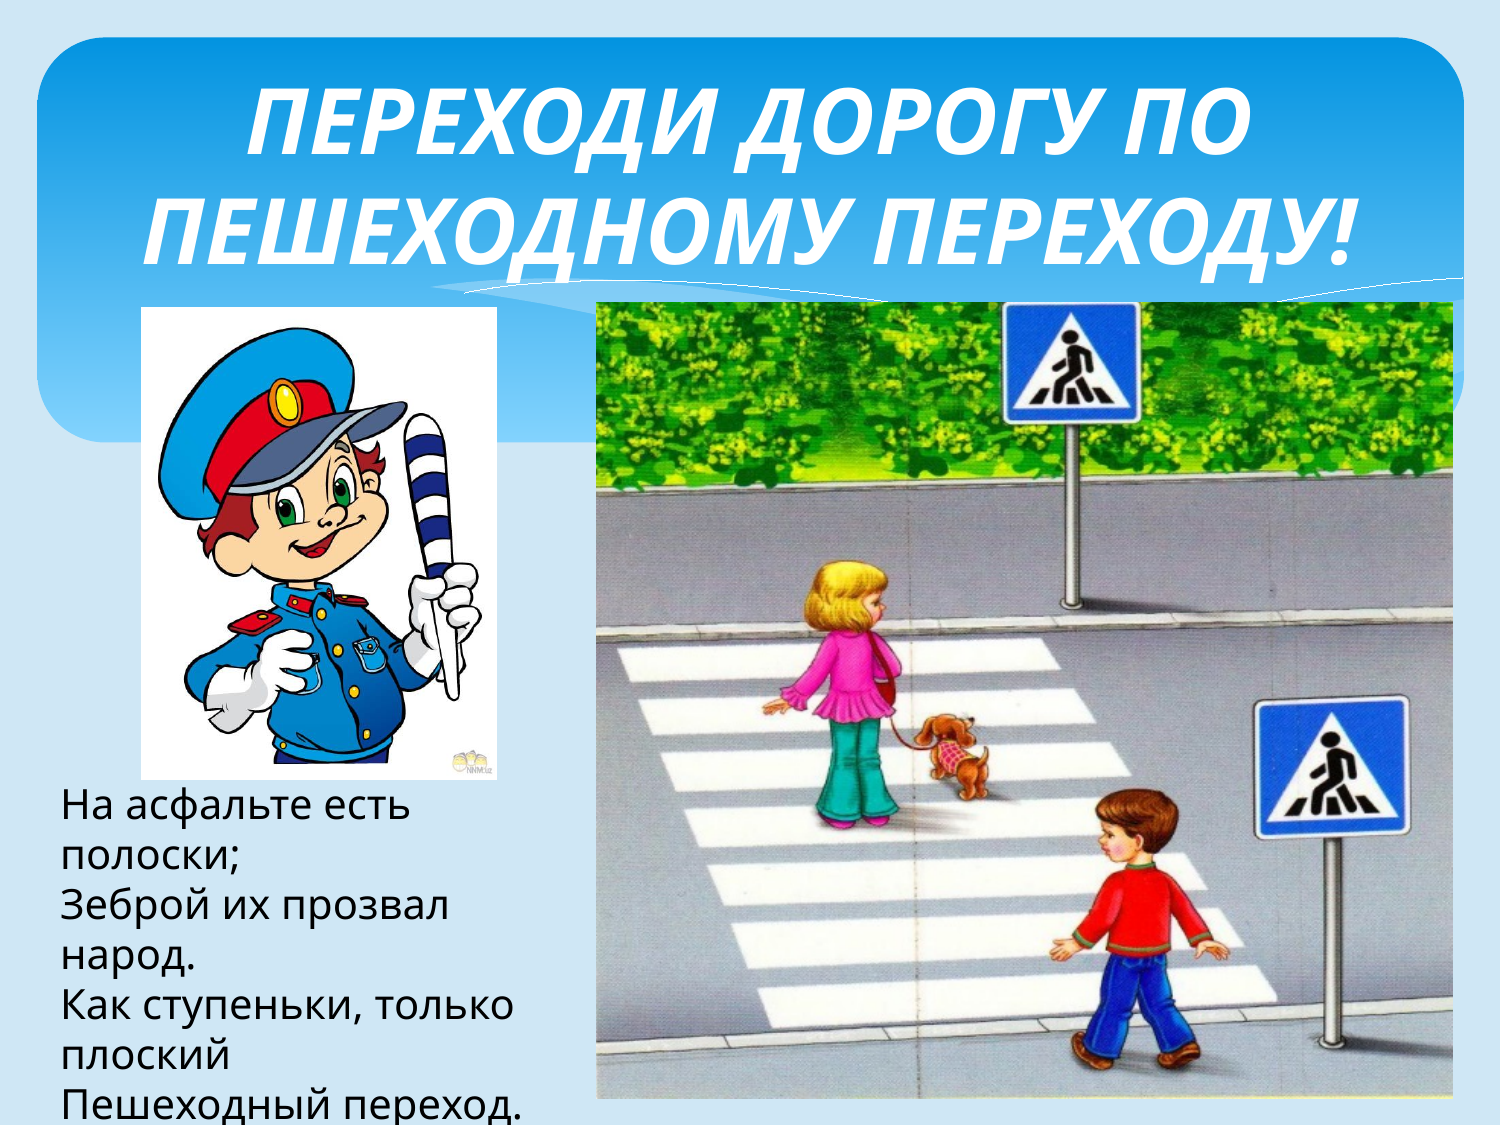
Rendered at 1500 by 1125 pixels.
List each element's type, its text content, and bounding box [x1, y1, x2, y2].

text_box На асфальте есть полоски; Зеброй их прозвал народ. Как ступеньки, только плоский Пешеходный переход. [45, 770, 585, 1125]
picture [596, 302, 1453, 1099]
title ПЕРЕХОДИ ДОРОГУ ПО ПЕШЕХОДНОМУ ПЕРЕХОДУ! [75, 55, 1425, 261]
picture [141, 307, 497, 770]
